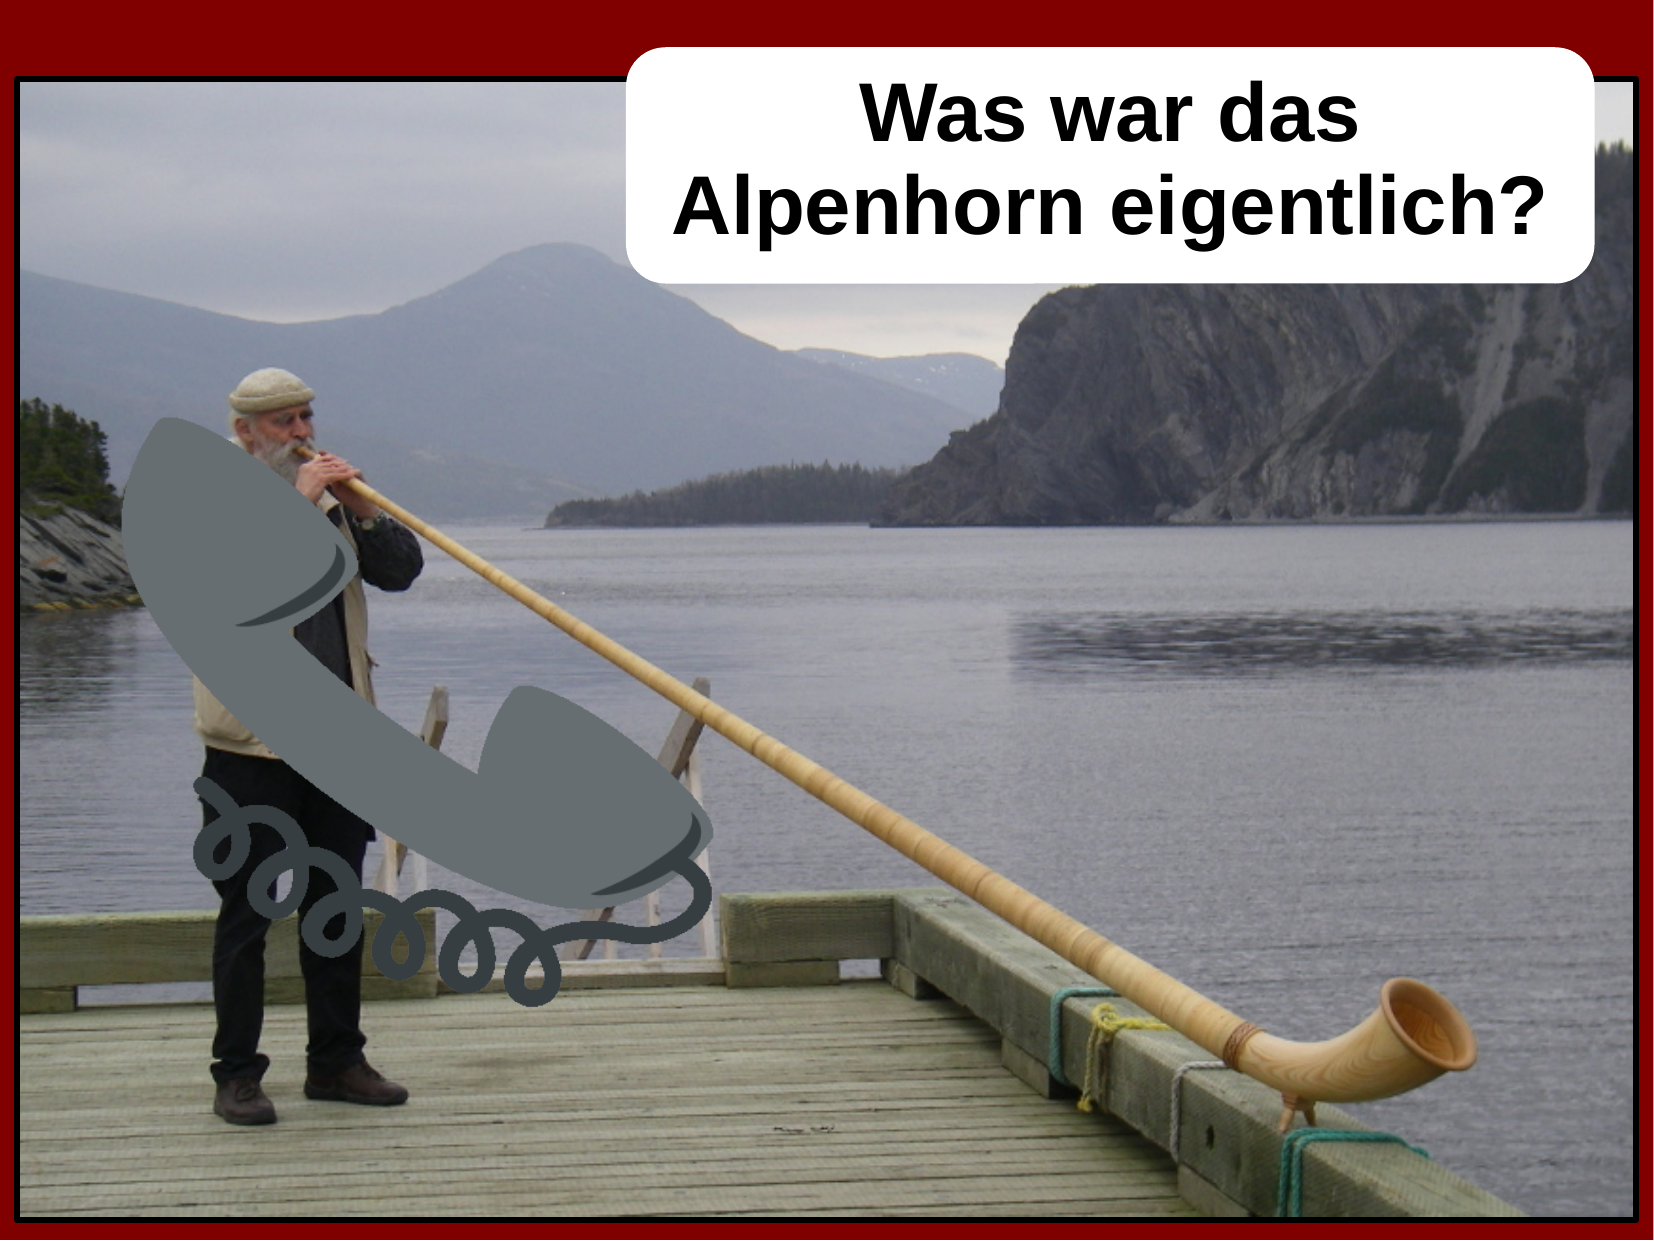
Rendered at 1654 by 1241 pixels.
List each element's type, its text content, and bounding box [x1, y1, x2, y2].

picture [20, 82, 1634, 1217]
text_box Was war das Alpenhorn eigentlich? [602, 59, 1619, 284]
text_box [637, 47, 1584, 59]
